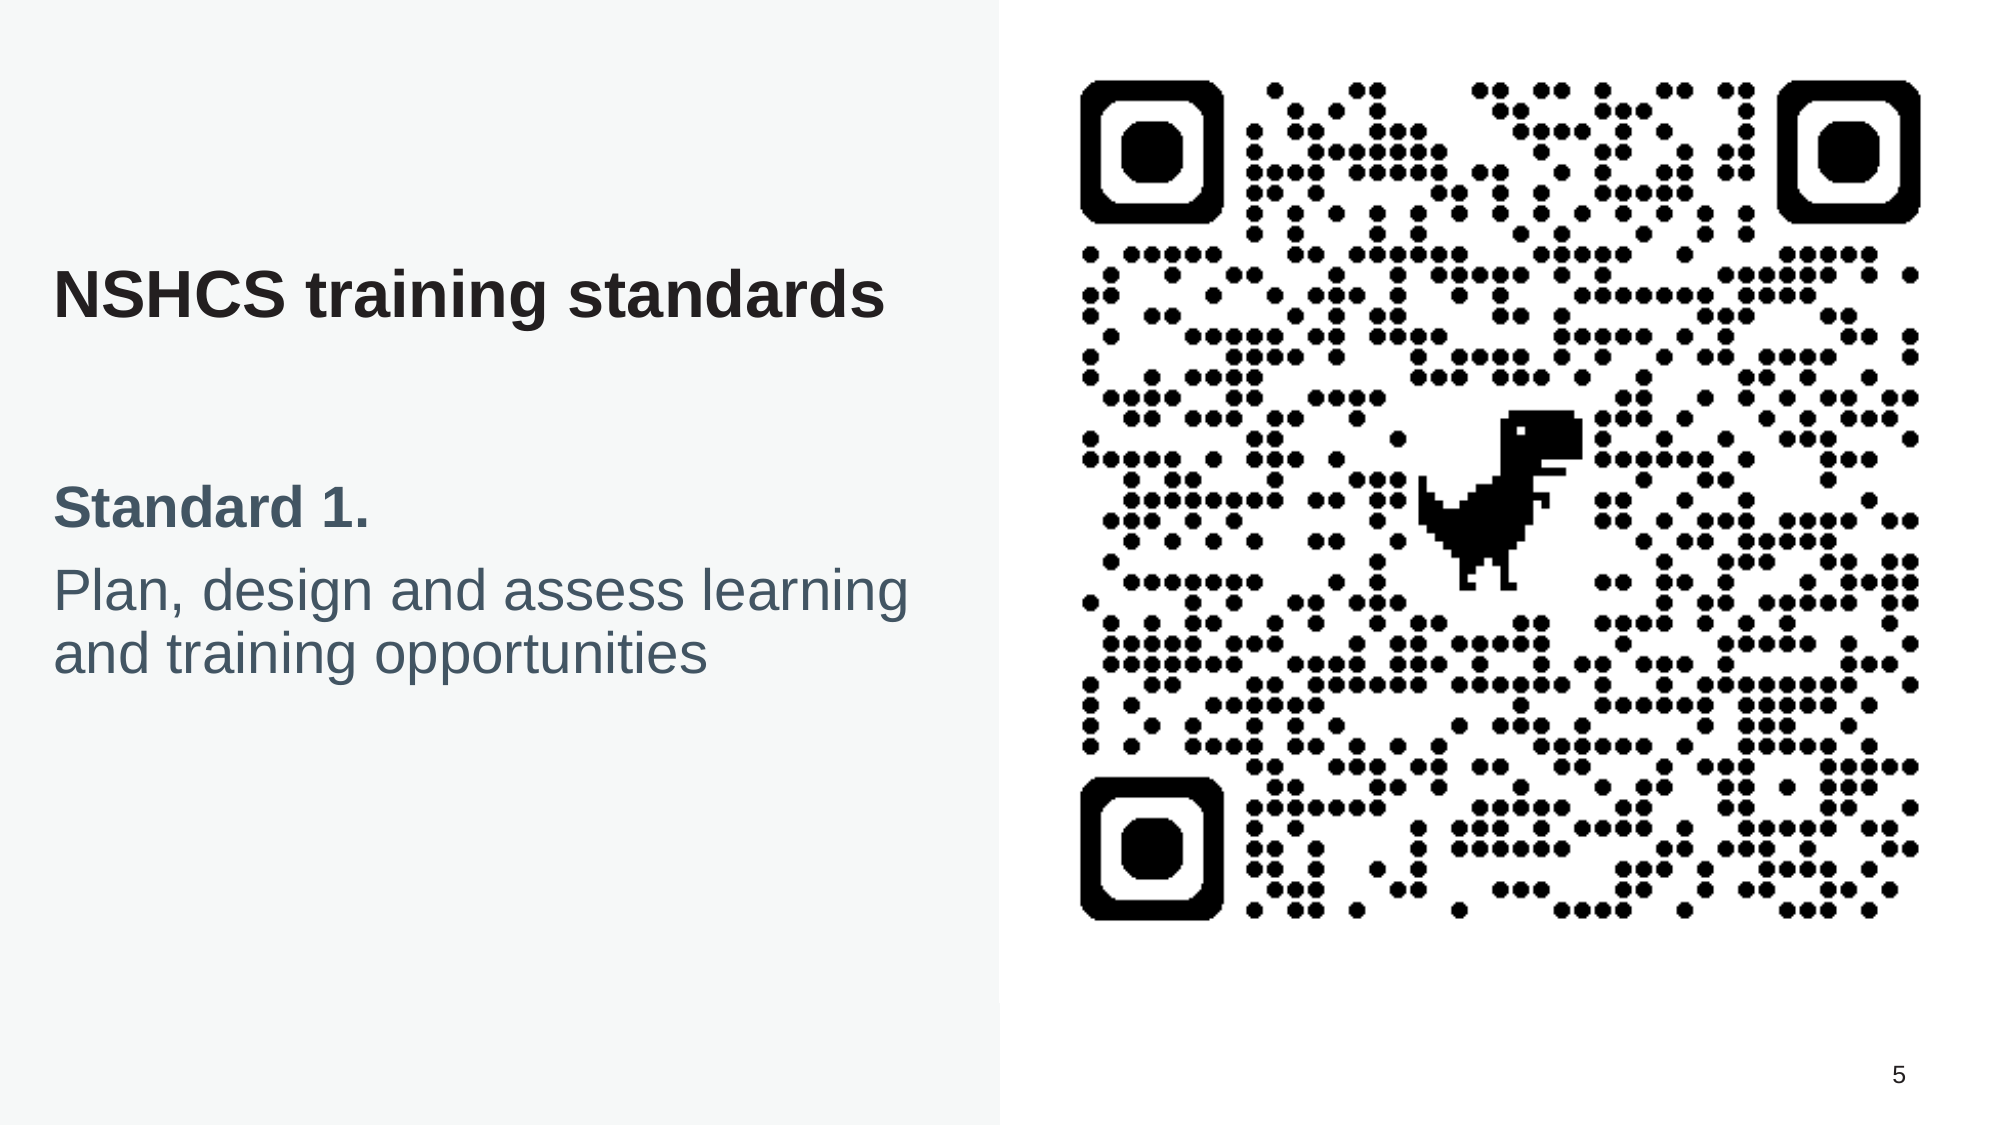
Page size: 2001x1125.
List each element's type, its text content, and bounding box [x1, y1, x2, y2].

picture [999, 0, 2000, 1003]
title NSHCS training standards [38, 235, 957, 384]
list Standard 1. Plan, design and assess learning and training opportunities [38, 469, 957, 1031]
